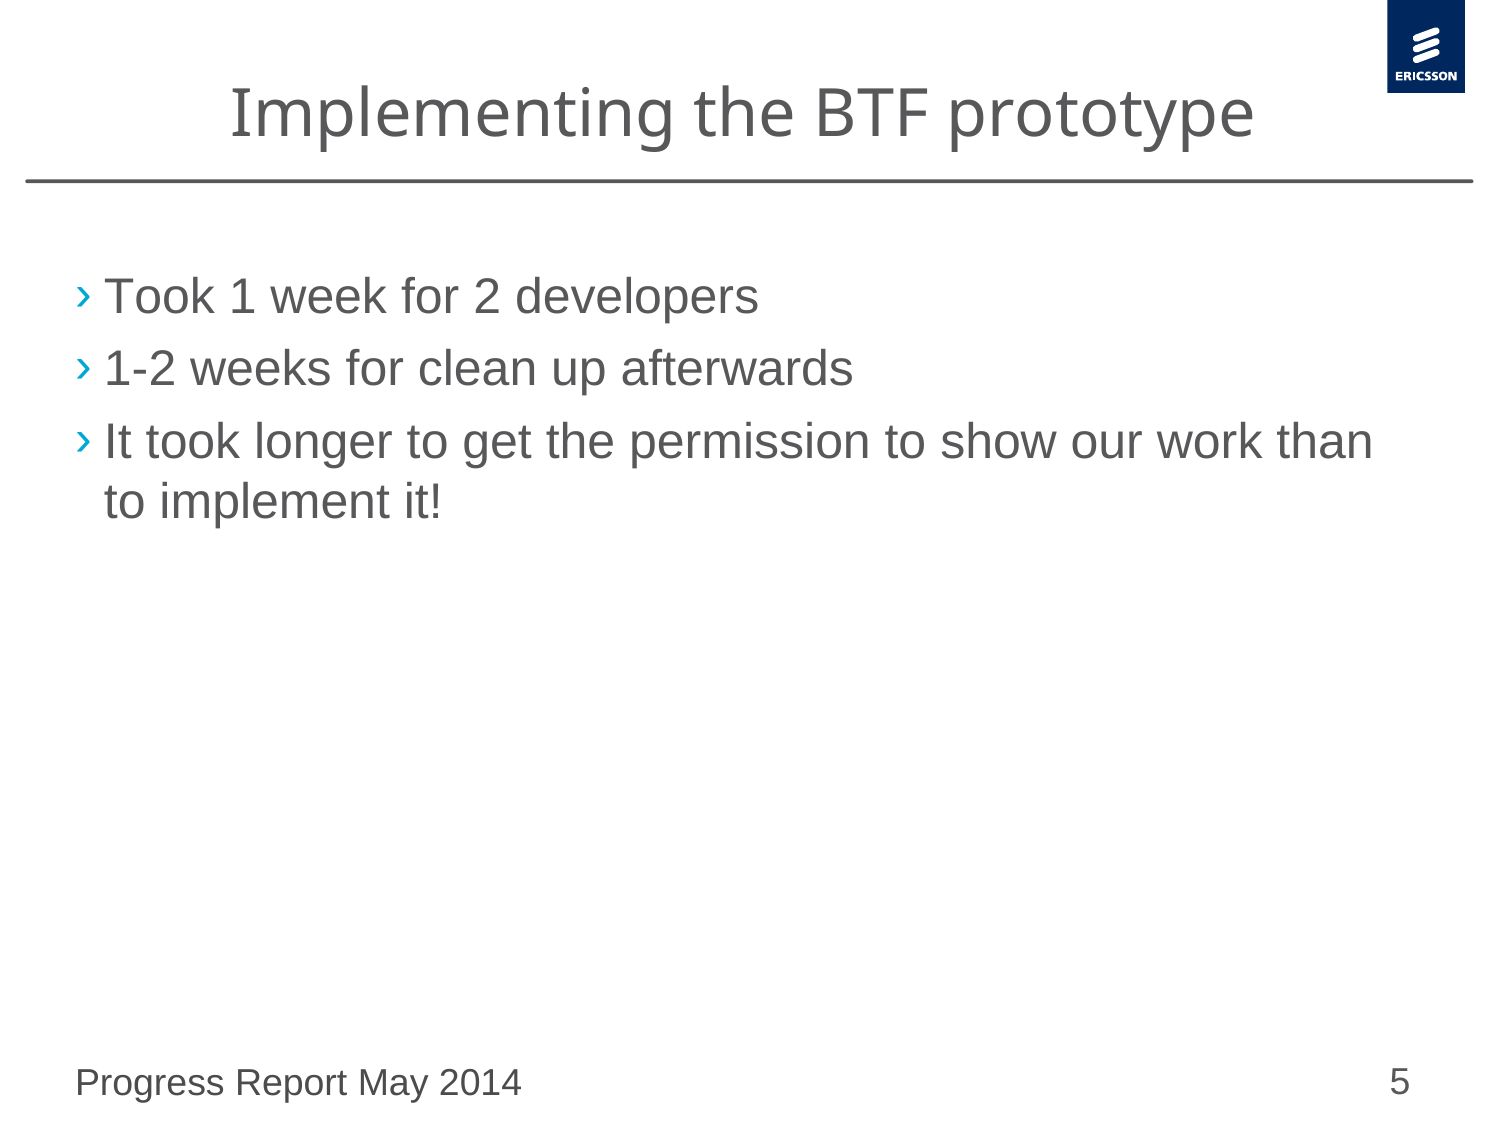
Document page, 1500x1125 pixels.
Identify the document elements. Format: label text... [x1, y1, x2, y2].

list Took 1 week for 2 developers 1-2 weeks for clean up afterwards It took longer to get the permission to show our work than to implement it! [75, 263, 1425, 916]
title Implementing the BTF prototype [75, 44, 1425, 150]
